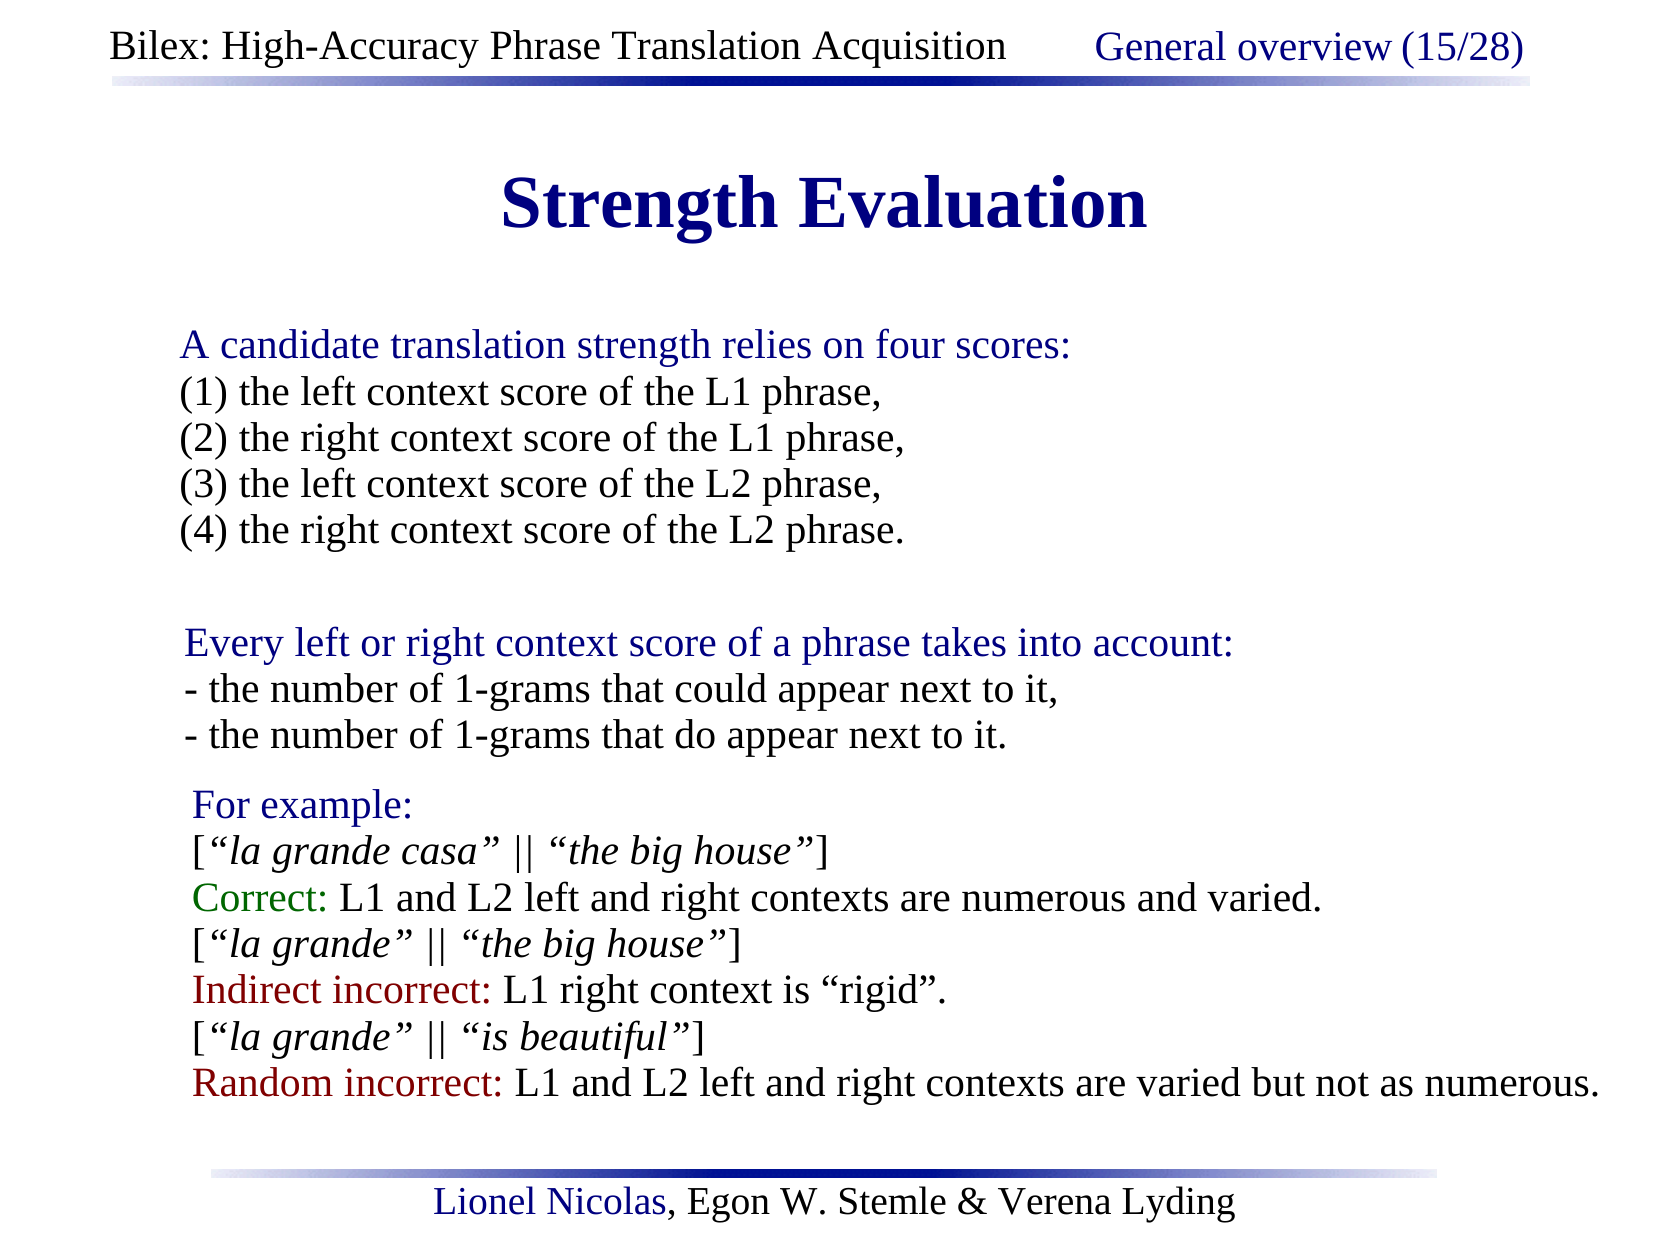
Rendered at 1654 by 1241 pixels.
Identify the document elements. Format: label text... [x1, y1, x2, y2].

picture [112, 76, 1530, 86]
text_box Strength Evaluation [485, 153, 1182, 272]
text_box General overview [1079, 15, 1409, 82]
text_box For example: [“la grande casa” || “the big house”] Correct: L1 and L2 left and right contexts are numerous and varied. [“la grande” || “the big house”] Indirect incorrect: L1 right context is “rigid”. [“la grande” || “is beautiful”] Random incorrect: L1 and L2 left and right contexts are varied but not as numerous. [177, 774, 1619, 1193]
text_box Every left or right context score of a phrase takes into account: - the number of 1-grams that could appear next to it, - the number of 1-grams that do appear next to it. [169, 611, 1453, 829]
text_box A candidate translation strength relies on four scores: the left context score of the L1 phrase, the right context score of the L1 phrase, the left context score of the L2 phrase, the right context score of the L2 phrase. [179, 321, 1467, 625]
